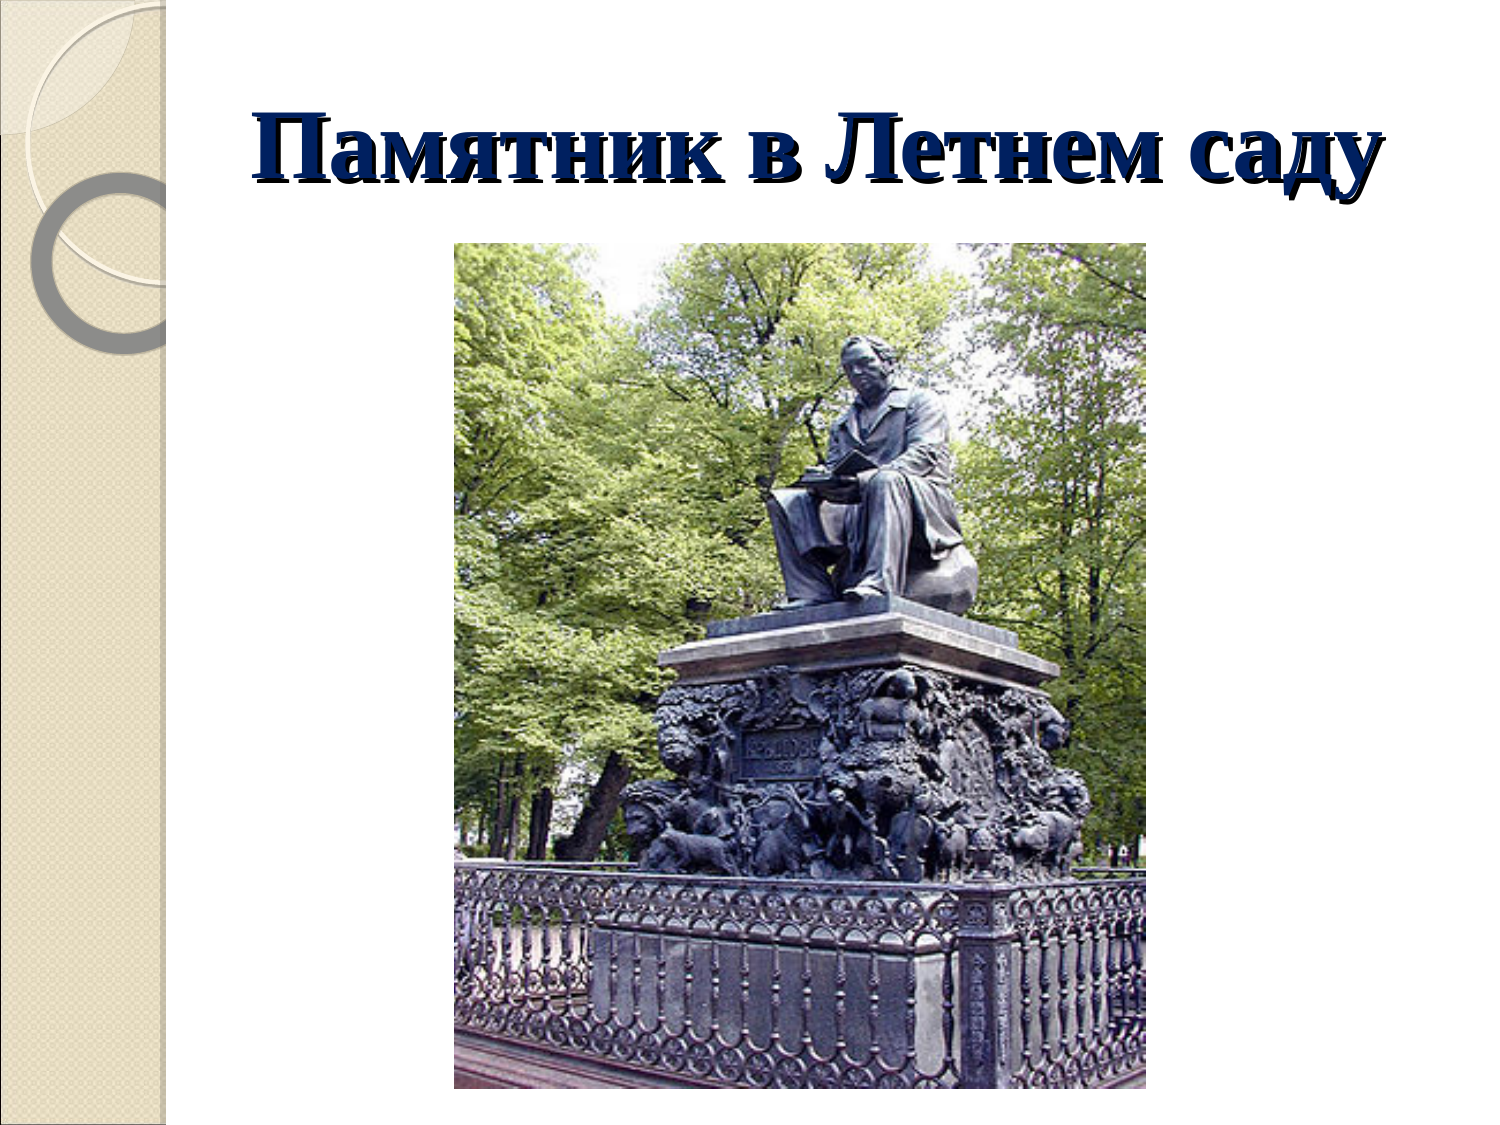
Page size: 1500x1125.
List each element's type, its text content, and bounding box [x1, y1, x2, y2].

picture [454, 243, 1146, 1089]
title Памятник в Летнем саду [235, 45, 1466, 233]
